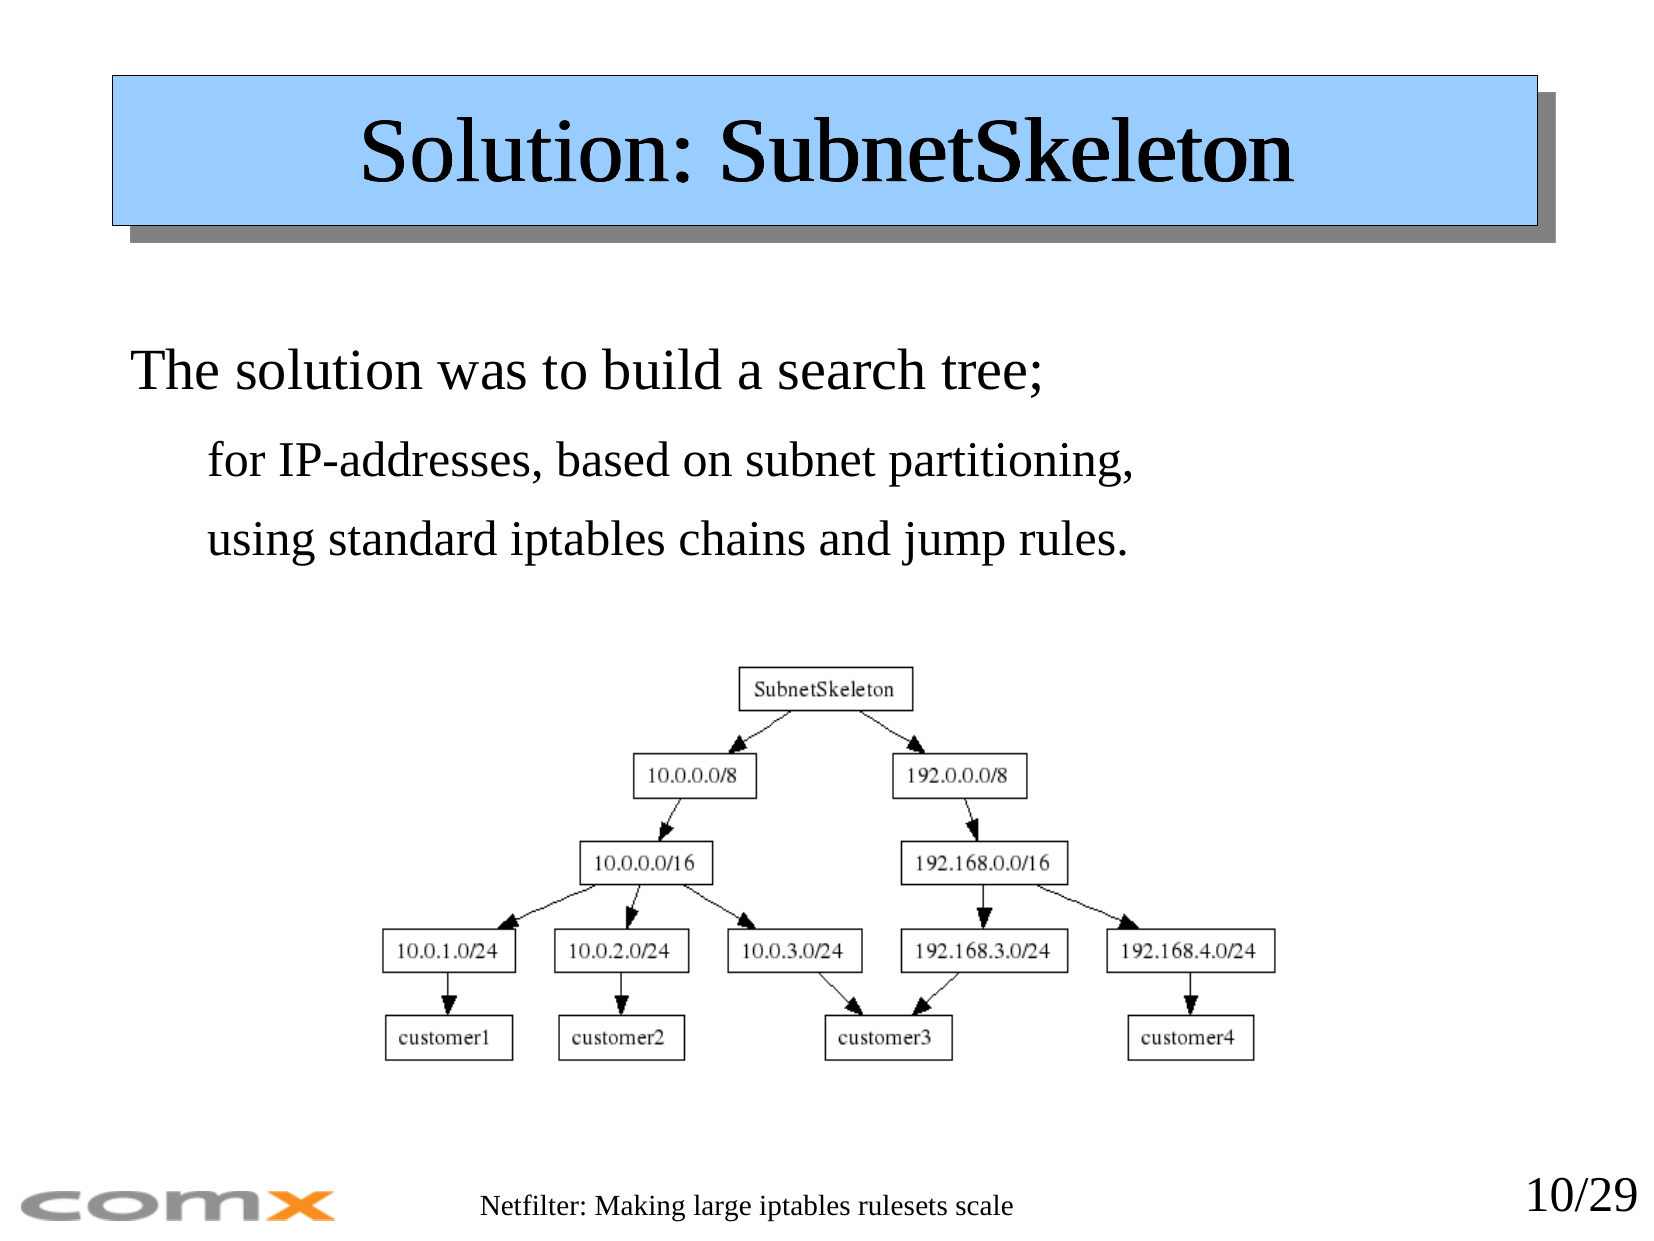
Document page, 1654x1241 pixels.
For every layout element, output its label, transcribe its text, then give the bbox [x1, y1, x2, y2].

title Solution: SubnetSkeleton [116, 90, 1538, 211]
picture [21, 1191, 335, 1221]
list The solution was to build a search tree; for IP-addresses, based on subnet partitioning, using standard iptables chains and jump rules. [112, 337, 1538, 1096]
picture [374, 658, 1280, 1067]
